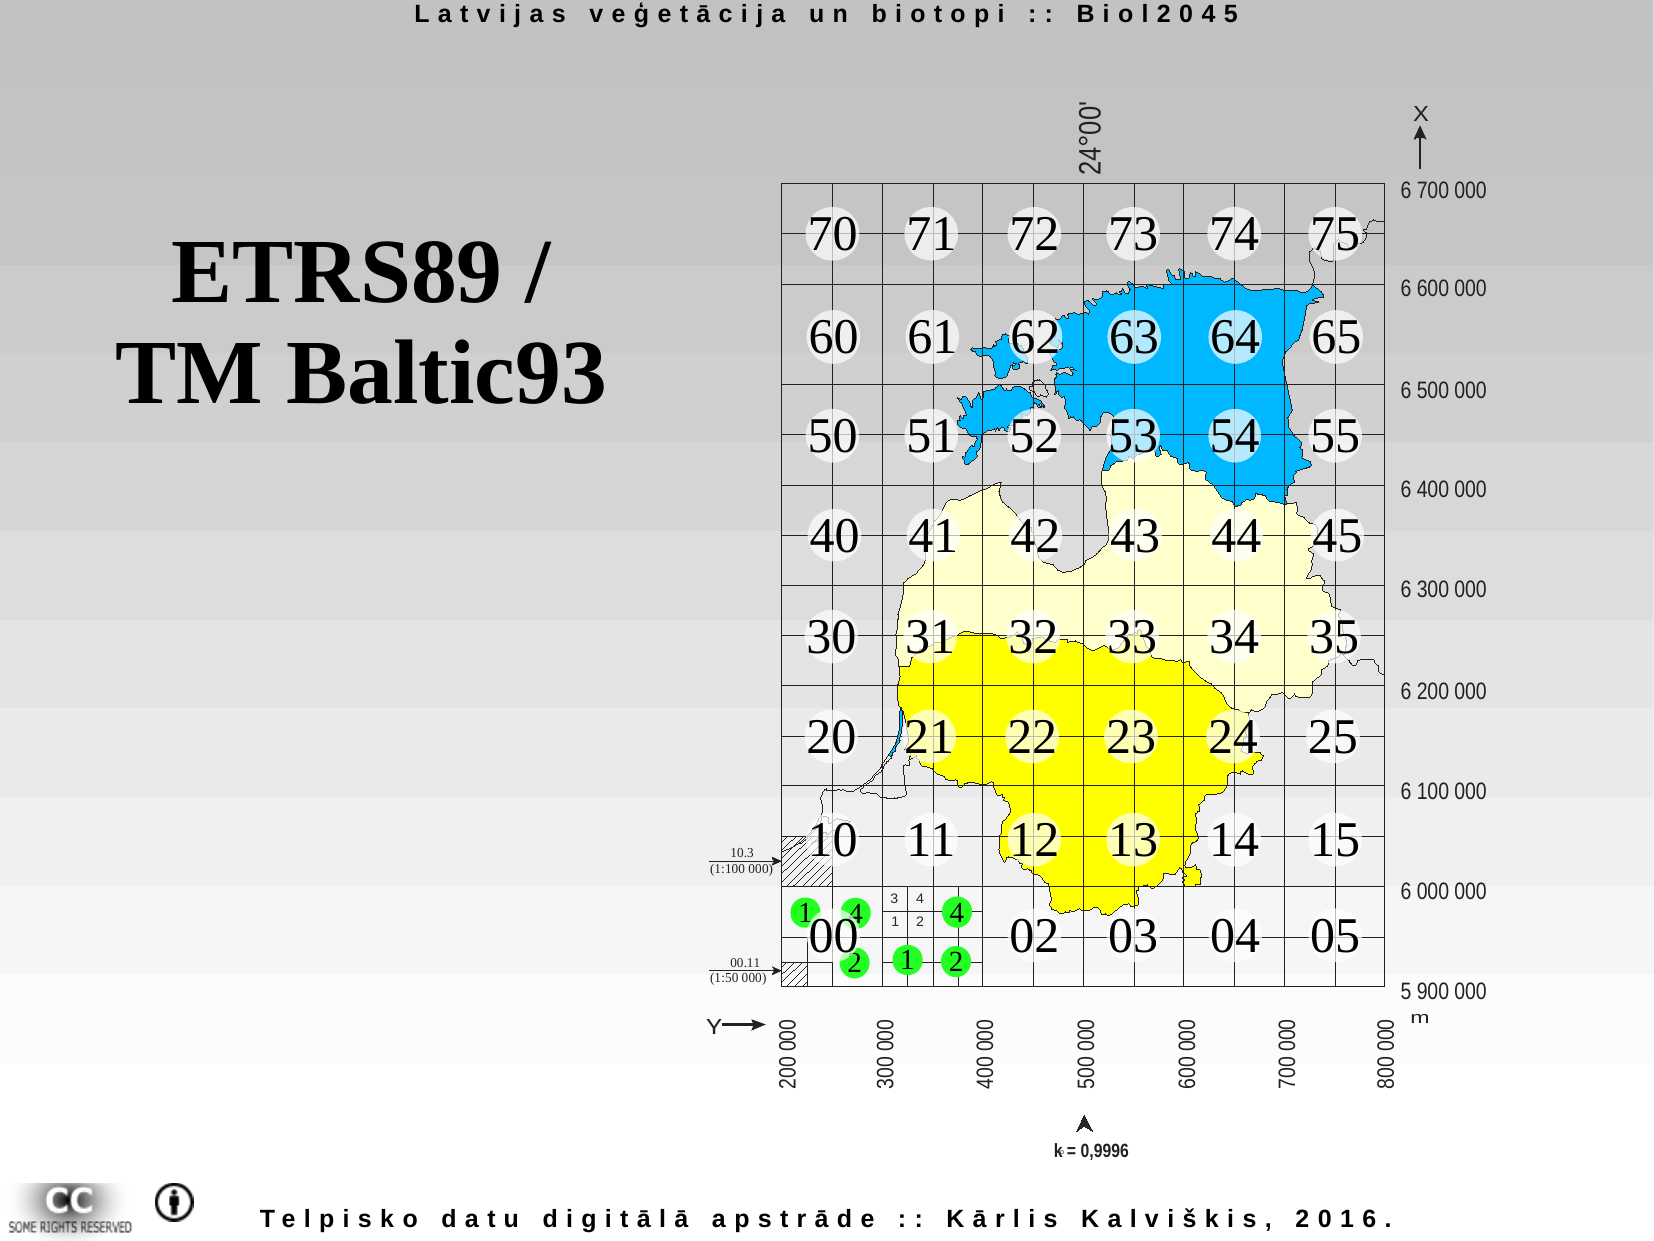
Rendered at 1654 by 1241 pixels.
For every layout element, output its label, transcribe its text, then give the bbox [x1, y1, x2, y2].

text_box (1:50 000) [709, 970, 767, 986]
text_box [1285, 536, 1325, 585]
text_box [1135, 636, 1183, 685]
text_box [1235, 385, 1284, 434]
text_box [1084, 837, 1134, 886]
text_box 10.3 [730, 845, 754, 861]
text_box [942, 490, 982, 535]
text_box 600 000 [1172, 991, 1201, 1090]
text_box [983, 333, 1023, 379]
text_box 03 [1106, 908, 1161, 963]
text_box [1184, 435, 1234, 485]
text_box 22 [1005, 709, 1060, 764]
text_box 40 [807, 508, 862, 562]
text_box [1034, 397, 1045, 408]
text_box 71 [904, 206, 959, 261]
text_box [934, 636, 982, 685]
text_box 1 [790, 897, 821, 928]
text_box [1050, 312, 1083, 384]
text_box [1184, 786, 1227, 836]
text_box 14 [1207, 812, 1262, 867]
text_box [1135, 486, 1183, 535]
text_box [1084, 887, 1134, 916]
text_box 400 000 [970, 991, 999, 1090]
text_box 6 300 000 [1400, 575, 1521, 604]
text_box 6 000 000 [1400, 877, 1521, 906]
text_box [1184, 837, 1202, 886]
text_box Y [706, 1011, 722, 1041]
text_box [1285, 586, 1335, 635]
text_box 800 000 [1371, 991, 1400, 1090]
text_box 3 [890, 891, 899, 907]
text_box 43 [1108, 508, 1163, 562]
text_box [970, 347, 982, 357]
text_box 12 [1007, 812, 1062, 867]
text_box 35 [1307, 609, 1361, 664]
text_box [1235, 686, 1284, 714]
text_box [1135, 586, 1183, 635]
text_box [983, 486, 1017, 535]
text_box [1135, 887, 1139, 906]
text_box [1135, 837, 1183, 886]
text_box [983, 737, 1033, 785]
text_box 24°00' [1071, 72, 1108, 176]
text_box [772, 966, 782, 976]
text_box [895, 586, 933, 635]
text_box [1084, 586, 1134, 635]
text_box 6 100 000 [1400, 777, 1521, 806]
text_box 44 [1209, 508, 1264, 562]
text_box 6 700 000 [1400, 176, 1521, 204]
text_box 73 [1106, 206, 1161, 261]
text_box [1102, 486, 1134, 530]
text_box [1135, 285, 1183, 384]
text_box 4 [841, 897, 871, 929]
text_box 20 [804, 709, 859, 764]
text_box 6 400 000 [1400, 475, 1521, 504]
text_box 4 [916, 891, 925, 907]
text_box 30 [809, 609, 859, 664]
text_box 64 [1208, 310, 1263, 364]
text_box 45 [1310, 508, 1365, 562]
text_box [1084, 636, 1134, 685]
text_box [1285, 285, 1324, 354]
text_box k = 0,9996 [1053, 1139, 1172, 1162]
text_box [1135, 536, 1183, 585]
text_box 54 [1214, 408, 1262, 463]
text_box 52 [1007, 408, 1062, 463]
text_box [1235, 752, 1264, 775]
text_box 70 [805, 206, 860, 261]
text_box 33 [1105, 609, 1159, 664]
text_box [1034, 786, 1083, 836]
text_box 25 [1311, 709, 1360, 764]
text_box [1285, 486, 1313, 535]
text_box [1285, 435, 1312, 485]
text_box [1034, 686, 1083, 736]
text_box [1034, 636, 1083, 685]
text_box 700 000 [1272, 991, 1301, 1090]
text_box [1184, 270, 1234, 284]
text_box [1084, 686, 1134, 736]
text_box [919, 762, 933, 770]
text_box [1084, 786, 1134, 836]
text_box [1135, 435, 1183, 485]
text_box 24 [1206, 709, 1260, 764]
text_box [934, 586, 982, 635]
text_box [934, 536, 982, 585]
text_box 63 [1107, 310, 1162, 364]
text_box 31 [903, 609, 957, 664]
text_box 74 [1207, 206, 1262, 261]
text_box 6 200 000 [1400, 677, 1521, 706]
text_box [1235, 536, 1284, 585]
text_box 34 [1207, 609, 1262, 664]
text_box [888, 686, 933, 757]
text_box [1084, 737, 1134, 785]
text_box 05 [1308, 908, 1363, 963]
text_box [1135, 786, 1183, 836]
text_box 61 [905, 310, 960, 364]
text_box 25 [1306, 722, 1324, 749]
text_box [1285, 636, 1329, 685]
text_box o [1060, 1147, 1065, 1156]
text_box [983, 636, 1033, 685]
text_box 21 [902, 722, 921, 750]
text_box 1 [892, 944, 923, 976]
text_box [1034, 737, 1083, 785]
text_box [983, 385, 1033, 434]
text_box 04 [1208, 908, 1263, 963]
text_box 13 [1106, 812, 1161, 867]
text_box [1135, 737, 1183, 785]
text_box 11 [904, 812, 959, 867]
text_box [1101, 450, 1134, 485]
text_box [993, 786, 1033, 836]
text_box m [1410, 1007, 1430, 1027]
text_box 6 600 000 [1400, 273, 1521, 302]
text_box [1034, 561, 1083, 585]
text_box (1:100 000) [709, 861, 773, 877]
text_box [1235, 486, 1284, 535]
text_box 10 [805, 812, 860, 867]
text_box [895, 636, 933, 685]
text_box 23 [1104, 709, 1158, 764]
text_box 72 [1007, 206, 1062, 261]
text_box 00.11 [730, 955, 761, 970]
text_box 50 [805, 408, 860, 463]
text_box 500 000 [1071, 991, 1100, 1090]
text_box 55 [1308, 408, 1363, 463]
text_box [957, 392, 982, 434]
text_box 1 [891, 914, 900, 930]
text_box 2 [916, 914, 925, 930]
text_box 6 500 000 [1400, 375, 1521, 404]
text_box [998, 837, 1016, 863]
text_box [1135, 385, 1183, 434]
text_box [772, 856, 782, 866]
text_box [1235, 586, 1284, 635]
text_box [934, 686, 982, 736]
text_box [1049, 887, 1083, 914]
text_box 5 900 000 [1400, 977, 1521, 1006]
text_box [1235, 636, 1284, 685]
text_box [1019, 863, 1033, 874]
text_box 65 [1309, 310, 1364, 364]
text_box [722, 1019, 766, 1031]
text_box 15 [1308, 812, 1363, 867]
text_box [1235, 435, 1284, 485]
text_box 75 [1308, 206, 1363, 261]
text_box [1076, 1115, 1093, 1132]
text_box 41 [906, 508, 961, 562]
text_box [1034, 837, 1083, 886]
text_box [1184, 636, 1234, 685]
text_box 300 000 [871, 991, 899, 1090]
text_box X [1413, 98, 1429, 128]
text_box [1413, 128, 1427, 169]
text_box 51 [904, 408, 959, 463]
text_box 62 [1008, 310, 1063, 364]
text_box 42 [1008, 508, 1063, 562]
text_box [962, 435, 982, 465]
text_box [1184, 285, 1234, 384]
text_box [1285, 686, 1313, 699]
text_box [983, 686, 1033, 736]
text_box 21 [907, 709, 956, 764]
text_box 30 [804, 622, 825, 651]
text_box 32 [1006, 609, 1061, 664]
text_box [1184, 536, 1234, 585]
title ETRS89 / TM Baltic93 [0, 179, 724, 465]
text_box [1184, 686, 1234, 736]
text_box [1184, 586, 1234, 635]
text_box 60 [806, 310, 861, 364]
text_box [1184, 385, 1234, 434]
text_box [1184, 486, 1234, 535]
text_box 54 [1208, 420, 1228, 450]
text_box [1285, 385, 1294, 434]
text_box [1166, 268, 1183, 284]
text_box [983, 536, 1033, 585]
text_box 2 [940, 946, 972, 978]
text_box 53 [1106, 408, 1161, 463]
text_box [983, 586, 1033, 635]
text_box [903, 561, 933, 585]
text_box 200 000 [773, 991, 801, 1090]
text_box [1034, 586, 1083, 635]
text_box [1084, 540, 1134, 585]
text_box [1084, 385, 1134, 431]
text_box [1235, 285, 1284, 384]
text_box [934, 737, 982, 785]
text_box 2 [839, 947, 870, 979]
text_box 4 [941, 896, 973, 928]
picture [0, 0, 1654, 1241]
text_box 02 [1007, 908, 1062, 963]
text_box [1135, 686, 1183, 736]
text_box [1084, 285, 1134, 384]
text_box 00 [806, 908, 861, 963]
text_box [1054, 385, 1083, 423]
text_box [1184, 737, 1234, 785]
